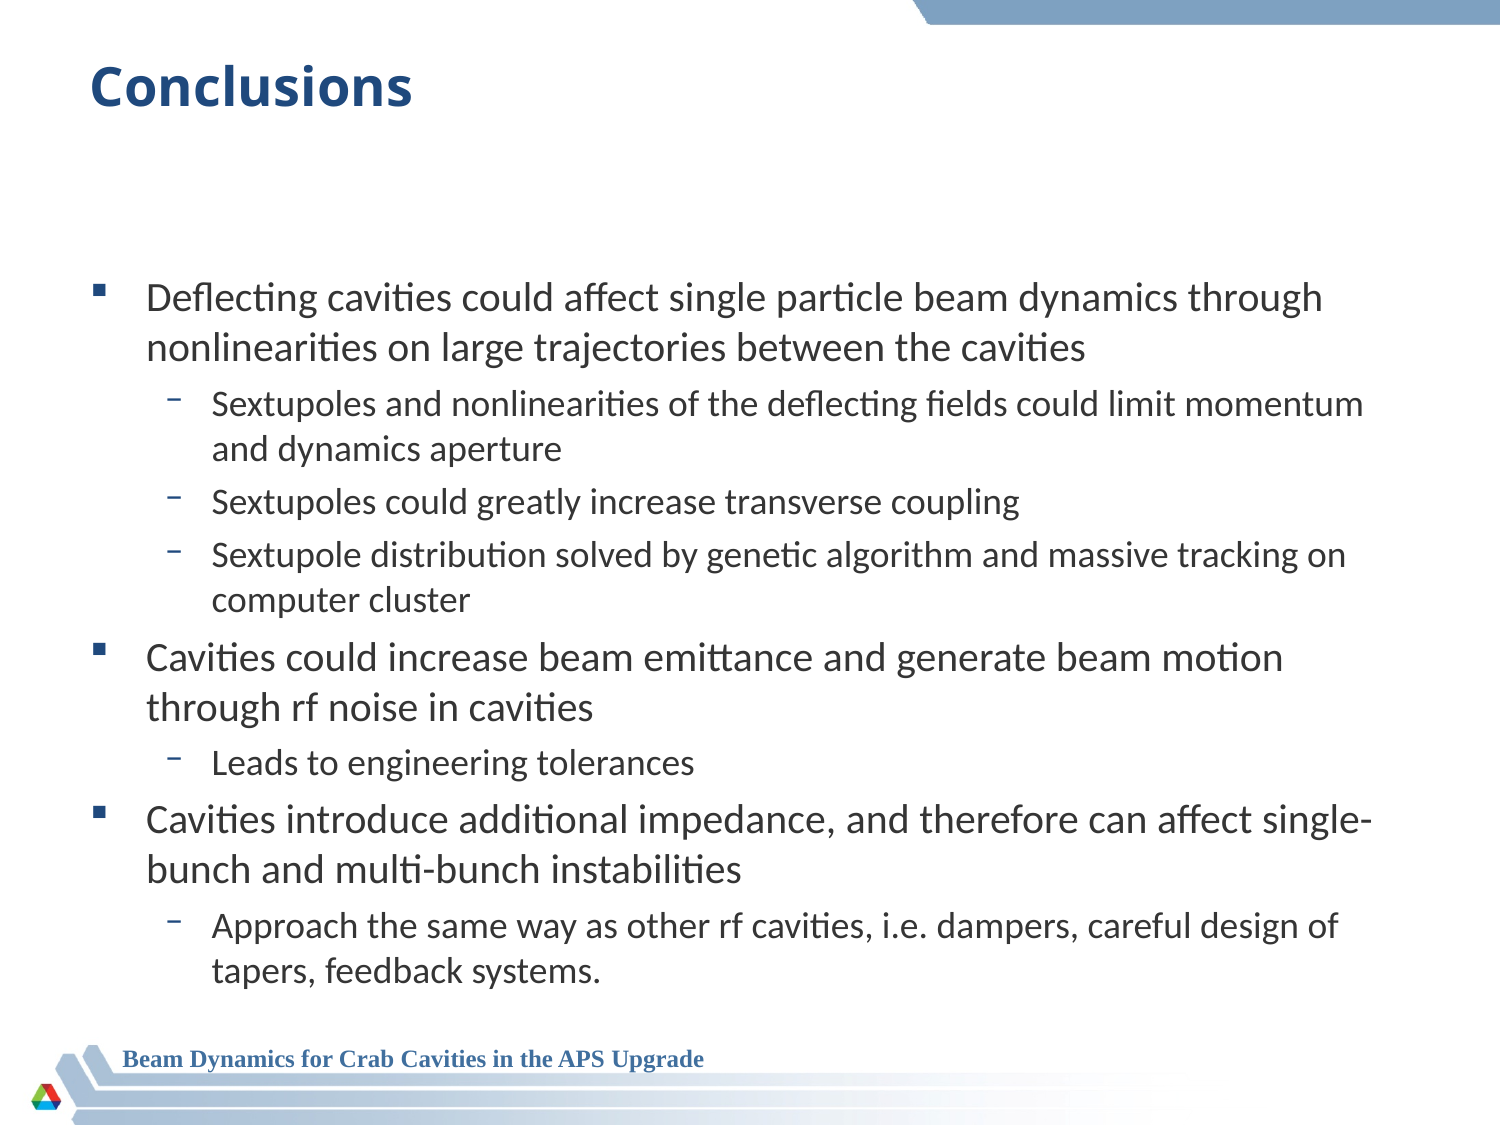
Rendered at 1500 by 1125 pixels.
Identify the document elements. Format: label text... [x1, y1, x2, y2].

picture [0, 1037, 1500, 1125]
list Deflecting cavities could affect single particle beam dynamics through nonlinearities on large trajectories between the cavities Sextupoles and nonlinearities of the deflecting fields could limit momentum and dynamics aperture Sextupoles could greatly increase transverse coupling Sextupole distribution solved by genetic algorithm and massive tracking on computer cluster Cavities could increase beam emittance and generate beam motion through rf noise in cavities Leads to engineering tolerances Cavities introduce additional impedance, and therefore can affect single-bunch and multi-bunch instabilities Approach the same way as other rf cavities, i.e. dampers, careful design of tapers, feedback systems. [75, 262, 1426, 1049]
picture [0, 0, 1500, 26]
title Conclusions [75, 45, 1426, 233]
